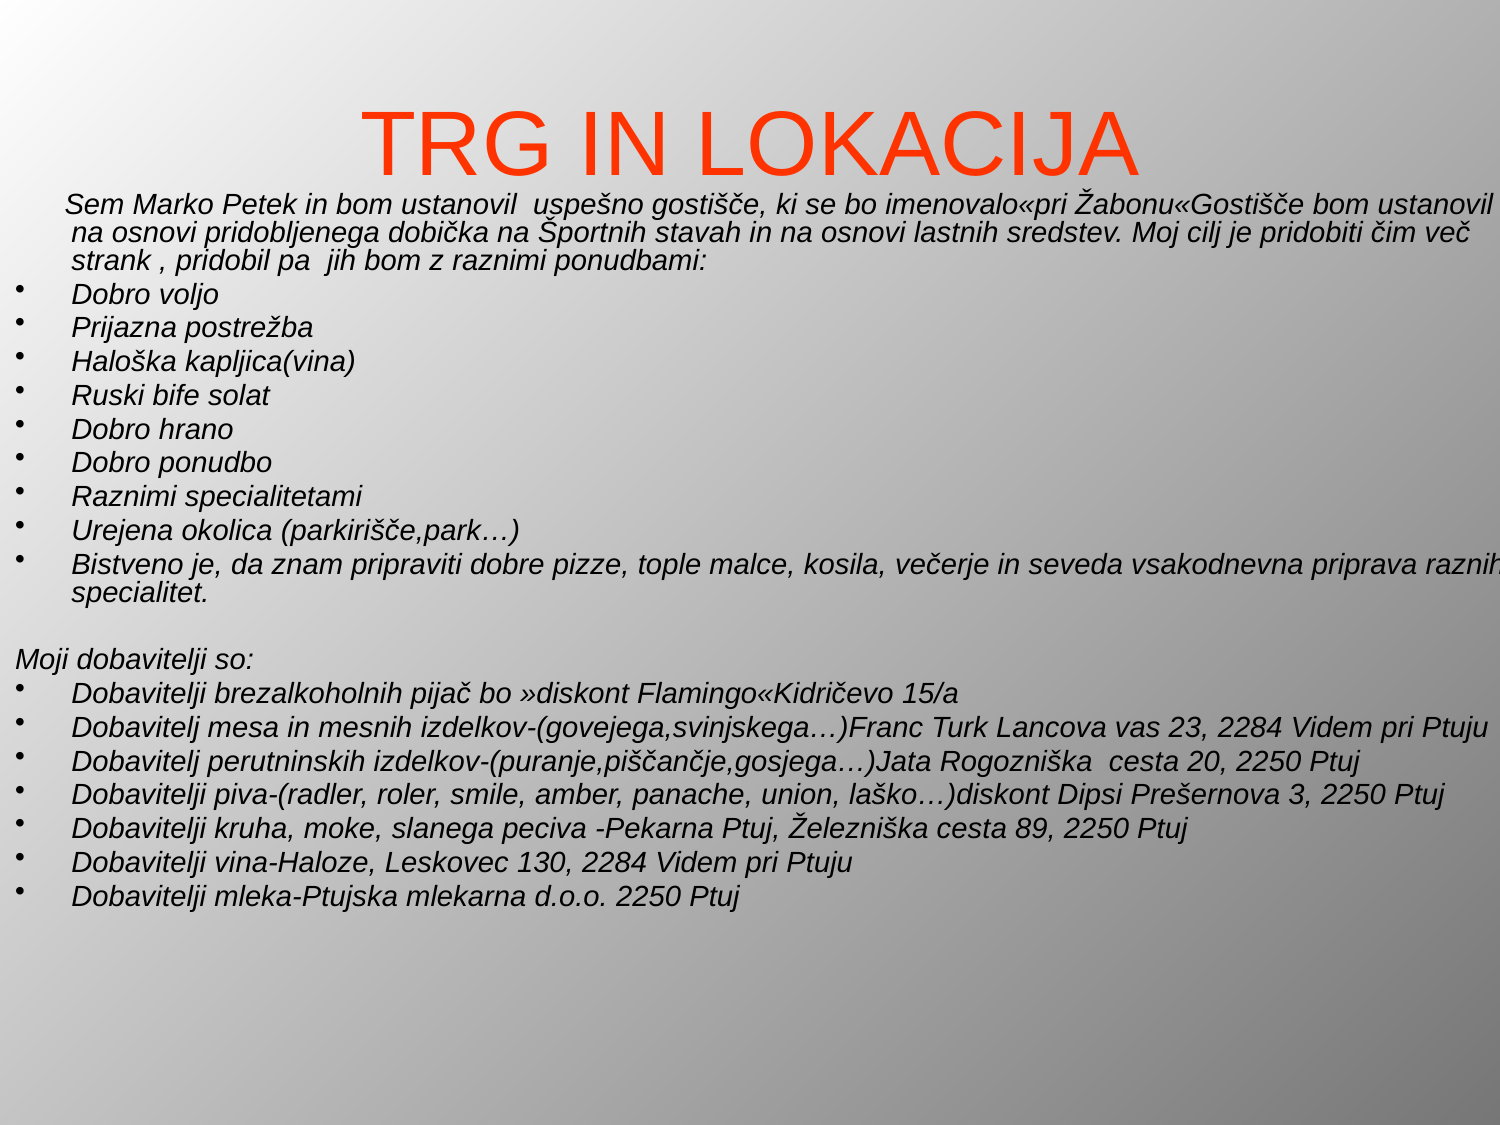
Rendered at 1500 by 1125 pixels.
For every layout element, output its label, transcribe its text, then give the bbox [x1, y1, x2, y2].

list Sem Marko Petek in bom ustanovil uspešno gostišče, ki se bo imenovalo«pri Žabonu«Gostišče bom ustanovil na osnovi pridobljenega dobička na Športnih stavah in na osnovi lastnih sredstev. Moj cilj je pridobiti čim več strank , pridobil pa jih bom z raznimi ponudbami: Dobro voljo Prijazna postrežba Haloška kapljica(vina) Ruski bife solat Dobro hrano Dobro ponudbo Raznimi specialitetami Urejena okolica (parkirišče,park…) Bistveno je, da znam pripraviti dobre pizze, tople malce, kosila, večerje in seveda vsakodnevna priprava raznih specialitet. Moji dobavitelji so: Dobavitelji brezalkoholnih pijač bo »diskont Flamingo«Kidričevo 15/a Dobavitelj mesa in mesnih izdelkov-(govejega,svinjskega…)Franc Turk Lancova vas 23, 2284 Videm pri Ptuju Dobavitelj perutninskih izdelkov-(puranje,piščančje,gosjega…)Jata Rogozniška cesta 20, 2250 Ptuj Dobavitelji piva-(radler, roler, smile, amber, panache, union, laško…)diskont Dipsi Prešernova 3, 2250 Ptuj Dobavitelji kruha, moke, slanega peciva -Pekarna Ptuj, Železniška cesta 89, 2250 Ptuj Dobavitelji vina-Haloze, Leskovec 130, 2284 Videm pri Ptuju Dobavitelji mleka-Ptujska mlekarna d.o.o. 2250 Ptuj [0, 184, 1500, 1125]
title TRG IN LOKACIJA [75, 45, 1425, 184]
